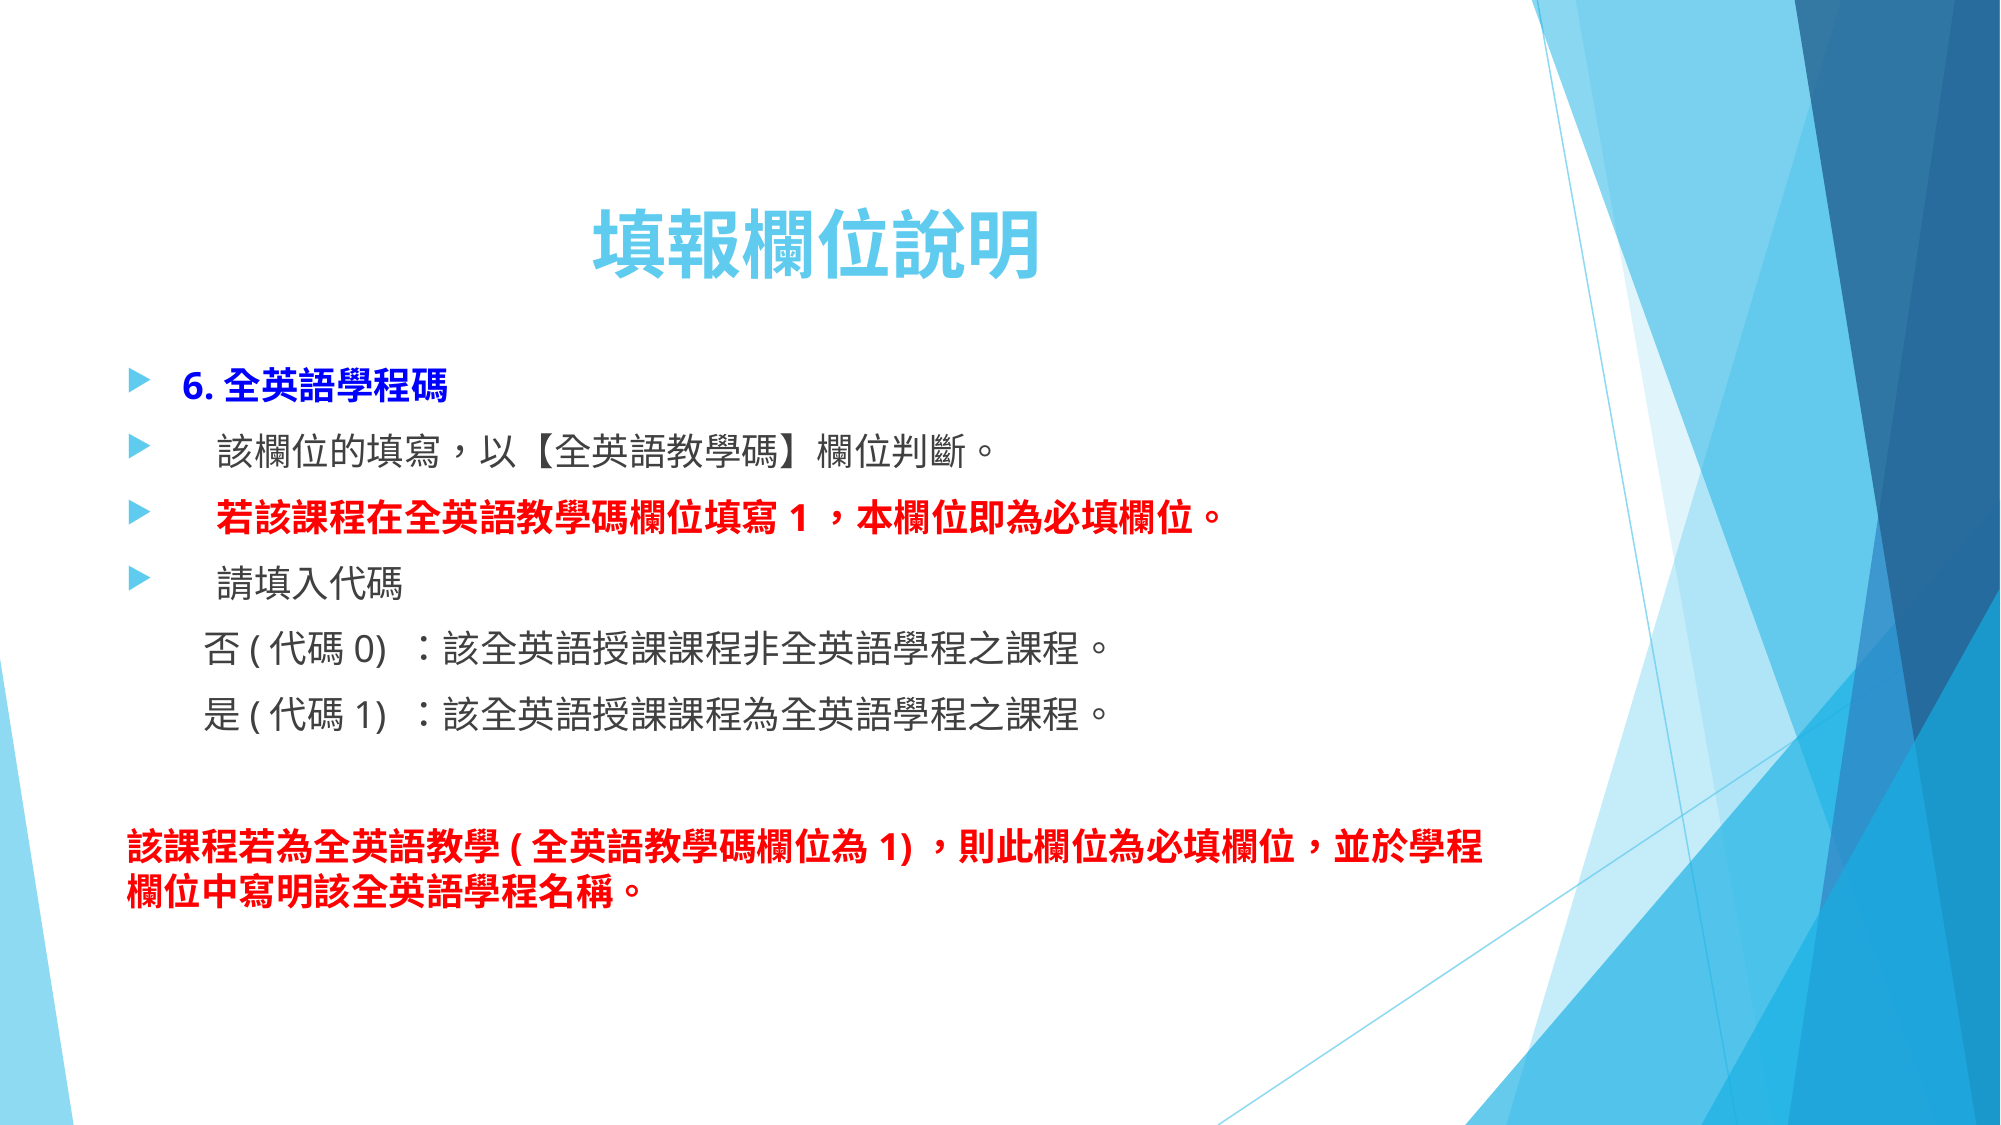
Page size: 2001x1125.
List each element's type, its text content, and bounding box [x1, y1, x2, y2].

title 填報欄位說明 [111, 99, 1522, 317]
list 6.全英語學程碼 該欄位的填寫，以【全英語教學碼】欄位判斷。 若該課程在全英語教學碼欄位填寫1，本欄位即為必填欄位。 請填入代碼 否(代碼0) ：該全英語授課課程非全英語學程之課程。 是(代碼1) ：該全英語授課課程為全英語學程之課程。 該課程若為全英語教學(全英語教學碼欄位為1)，則此欄位為必填欄位，並於學程欄位中寫明該全英語學程名稱。 [111, 354, 1522, 992]
